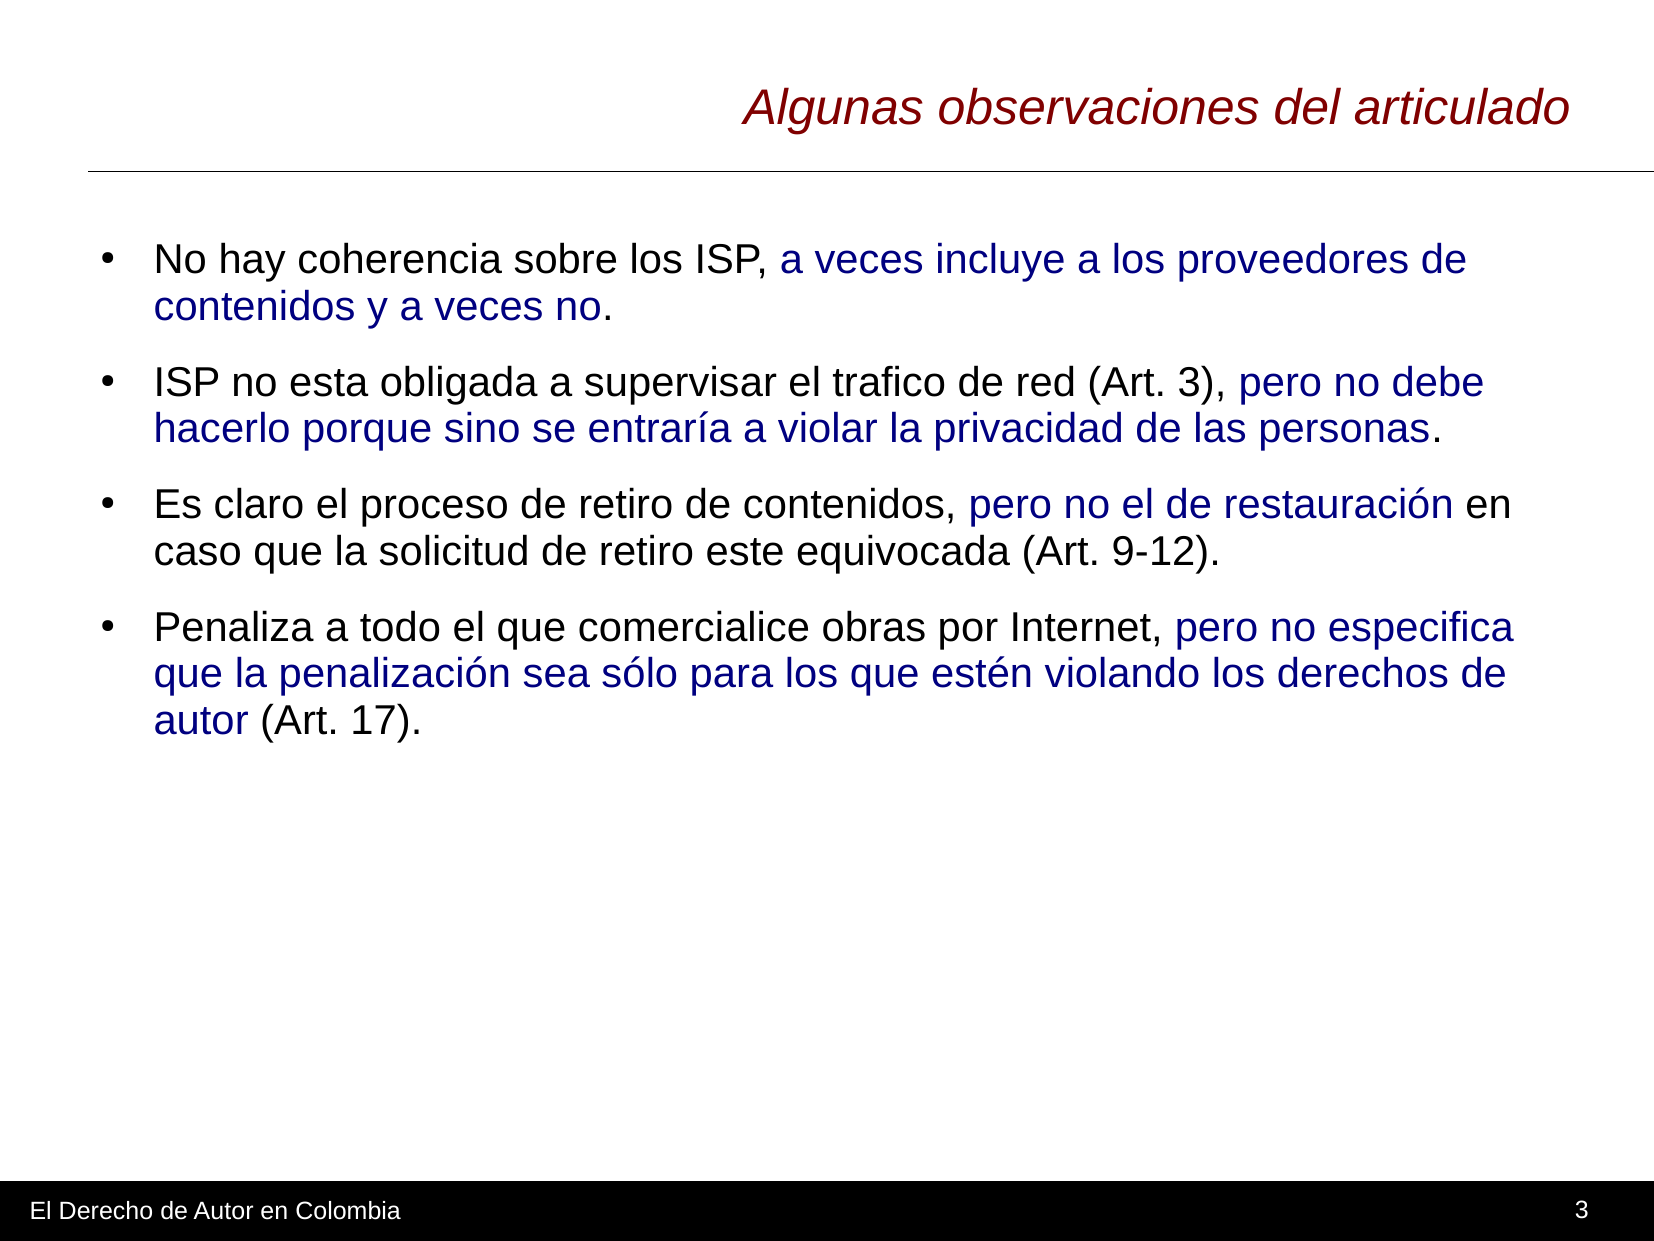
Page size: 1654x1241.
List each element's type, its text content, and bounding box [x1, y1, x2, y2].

title Algunas observaciones del articulado [82, 74, 1571, 141]
list No hay coherencia sobre los ISP, a veces incluye a los proveedores de contenidos y a veces no. ISP no esta obligada a supervisar el trafico de red (Art. 3), pero no debe hacerlo porque sino se entraría a violar la privacidad de las personas. Es claro el proceso de retiro de contenidos, pero no el de restauración en caso que la solicitud de retiro este equivocada (Art. 9-12). Penaliza a todo el que comercialice obras por Internet, pero no especifica que la penalización sea sólo para los que estén violando los derechos de autor (Art. 17). [82, 236, 1571, 1152]
